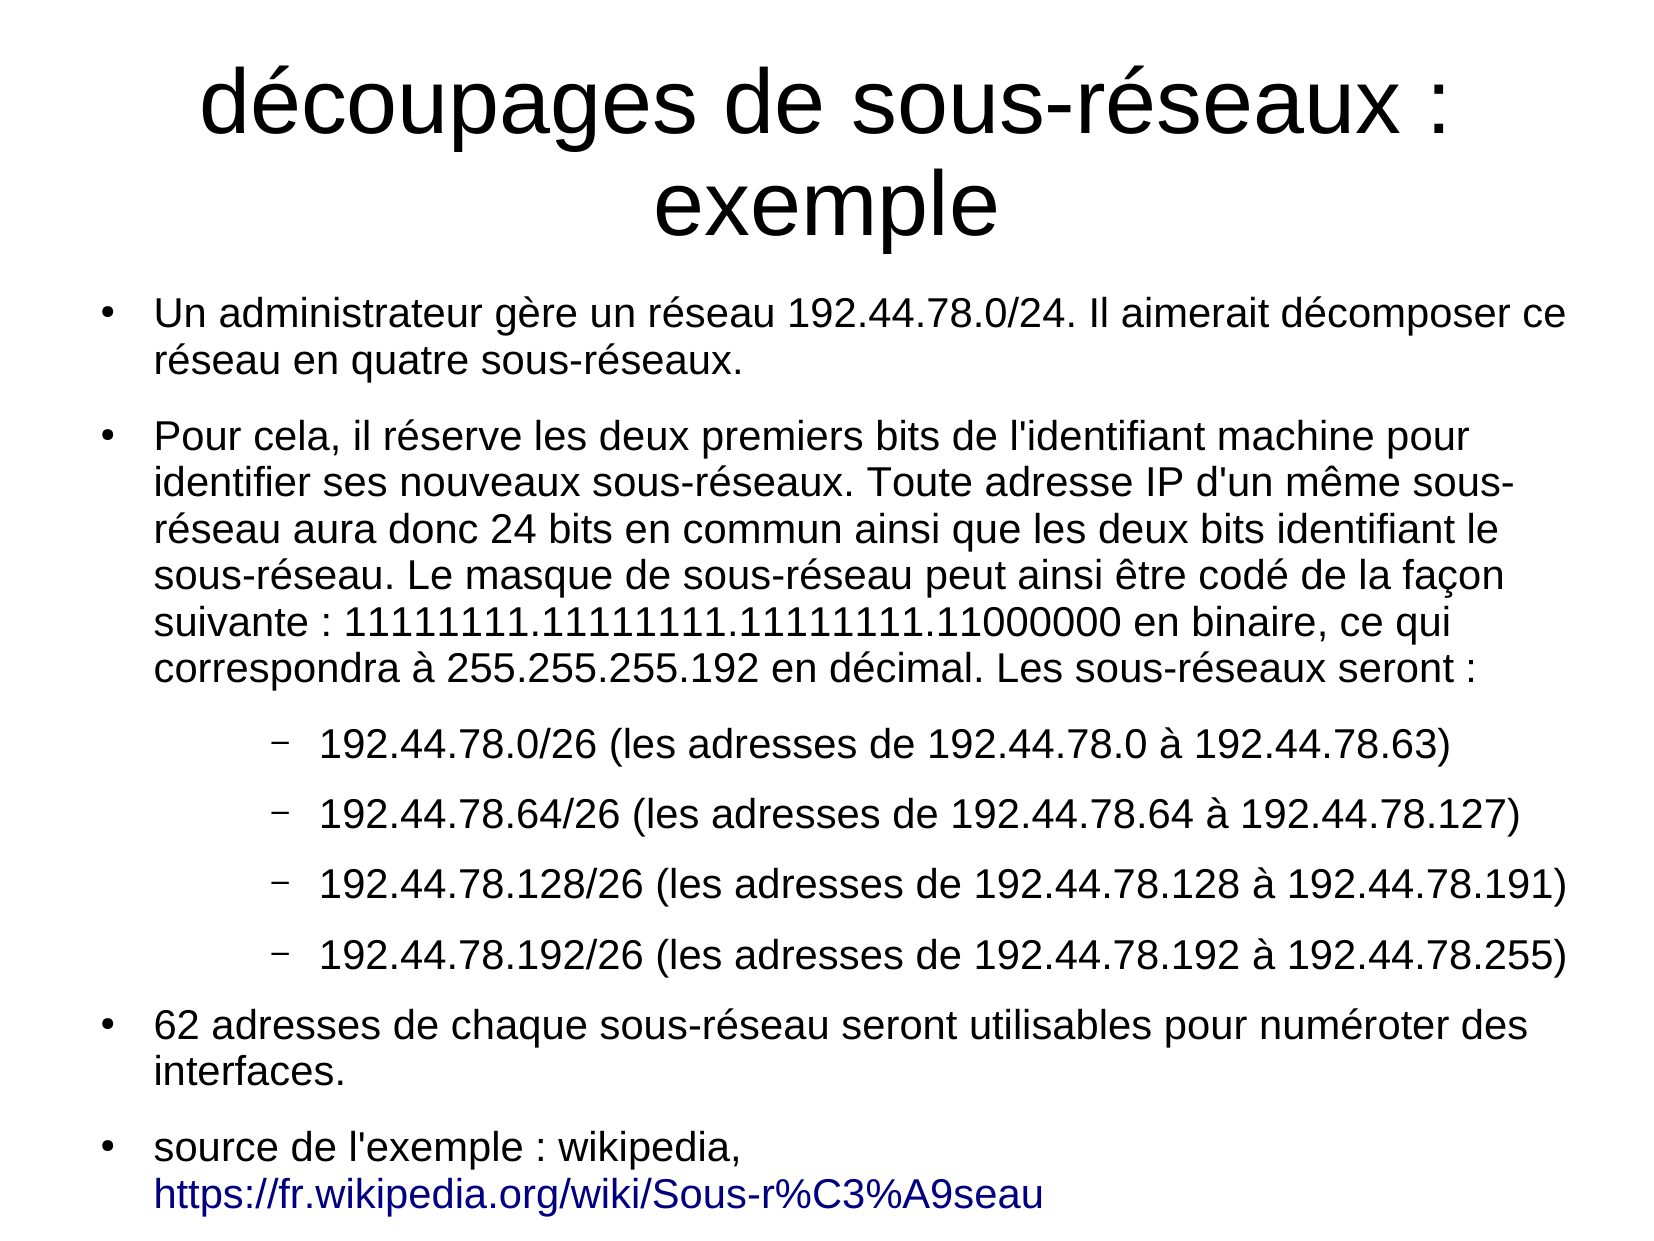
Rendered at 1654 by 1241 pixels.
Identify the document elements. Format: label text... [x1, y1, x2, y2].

title découpages de sous-réseaux : exemple [82, 49, 1571, 257]
list Un administrateur gère un réseau 192.44.78.0/24. Il aimerait décomposer ce réseau en quatre sous-réseaux. Pour cela, il réserve les deux premiers bits de l'identifiant machine pour identifier ses nouveaux sous-réseaux. Toute adresse IP d'un même sous-réseau aura donc 24 bits en commun ainsi que les deux bits identifiant le sous-réseau. Le masque de sous-réseau peut ainsi être codé de la façon suivante : 11111111.11111111.11111111.11000000 en binaire, ce qui correspondra à 255.255.255.192 en décimal. Les sous-réseaux seront : 192.44.78.0/26 (les adresses de 192.44.78.0 à 192.44.78.63) 192.44.78.64/26 (les adresses de 192.44.78.64 à 192.44.78.127) 192.44.78.128/26 (les adresses de 192.44.78.128 à 192.44.78.191) 192.44.78.192/26 (les adresses de 192.44.78.192 à 192.44.78.255) 62 adresses de chaque sous-réseau seront utilisables pour numéroter des interfaces. source de l'exemple : wikipedia, https://fr.wikipedia.org/wiki/Sous-r%C3%A9seau [82, 290, 1571, 1217]
